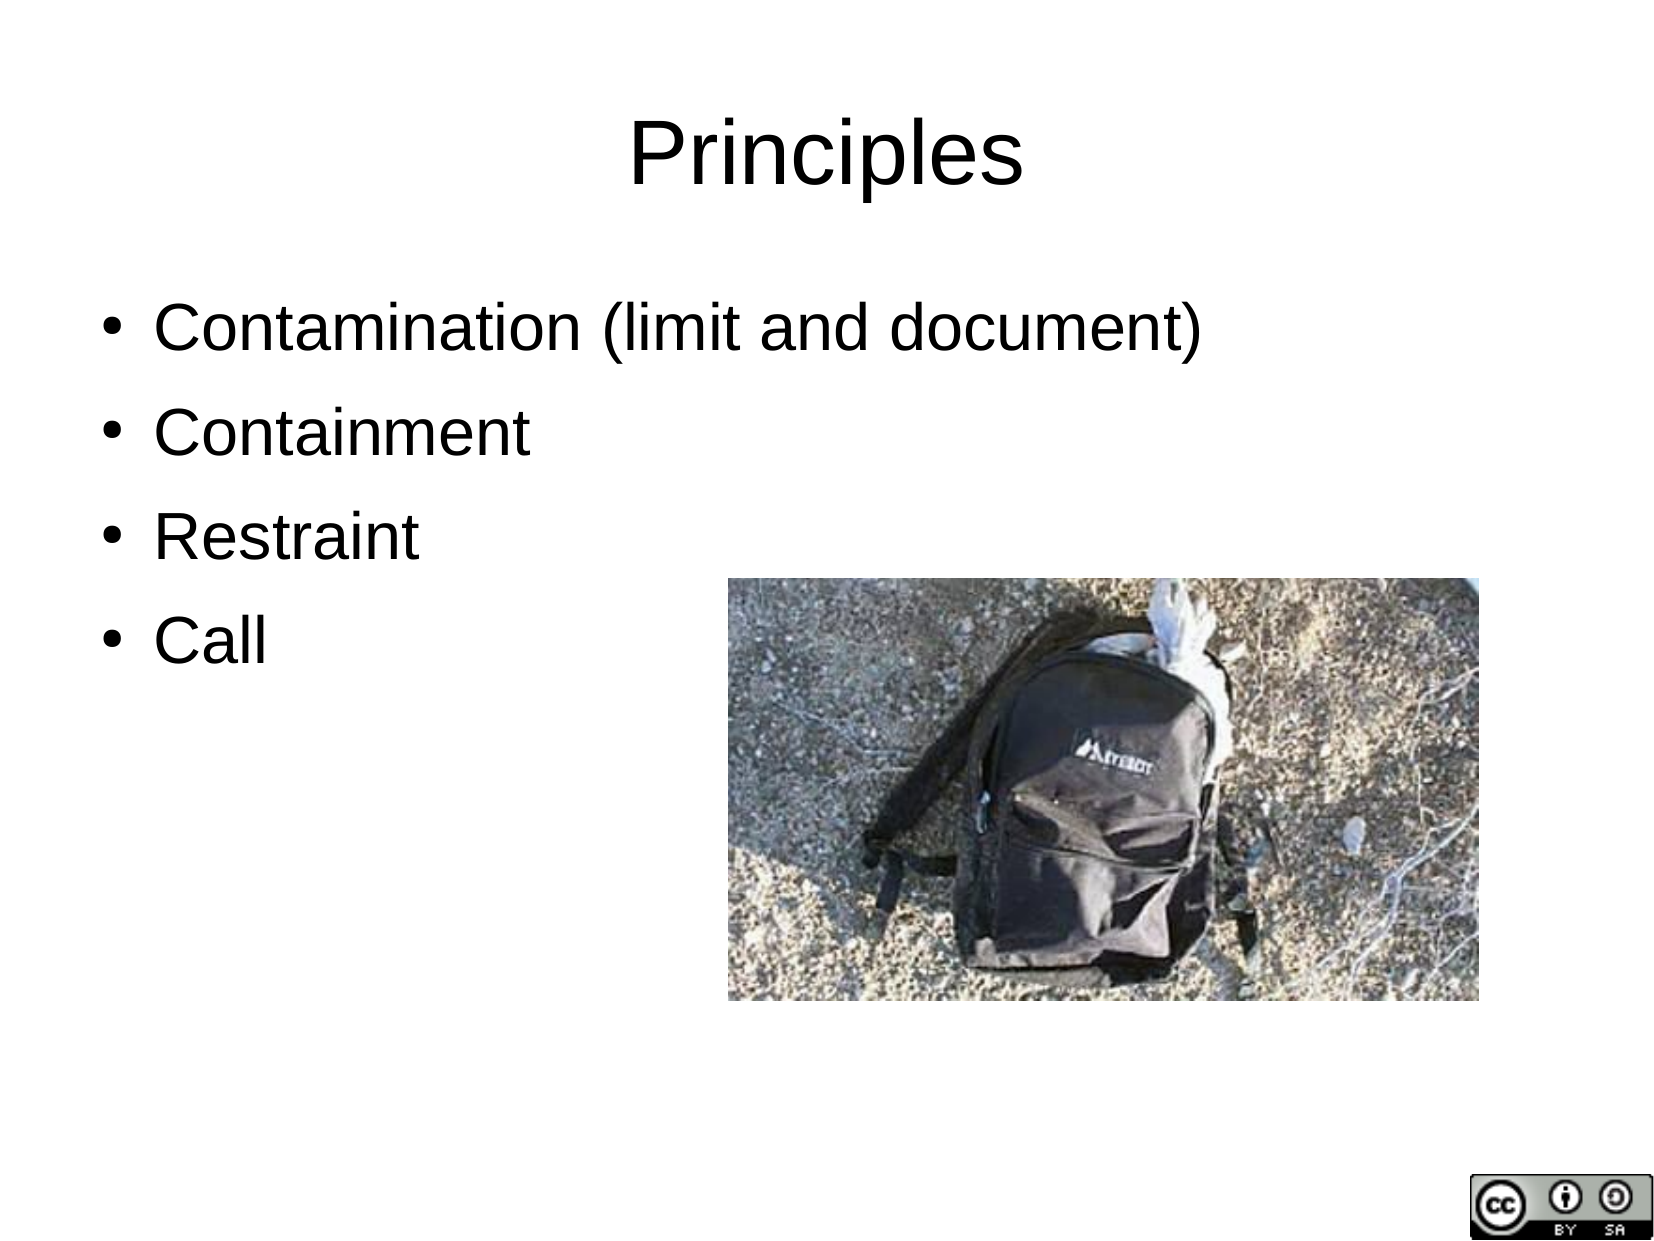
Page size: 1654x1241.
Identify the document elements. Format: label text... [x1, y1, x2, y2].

picture [1470, 1174, 1654, 1240]
title Principles [82, 49, 1571, 257]
picture [728, 578, 1479, 1001]
list Contamination (limit and document) Containment Restraint Call [82, 290, 1571, 1010]
